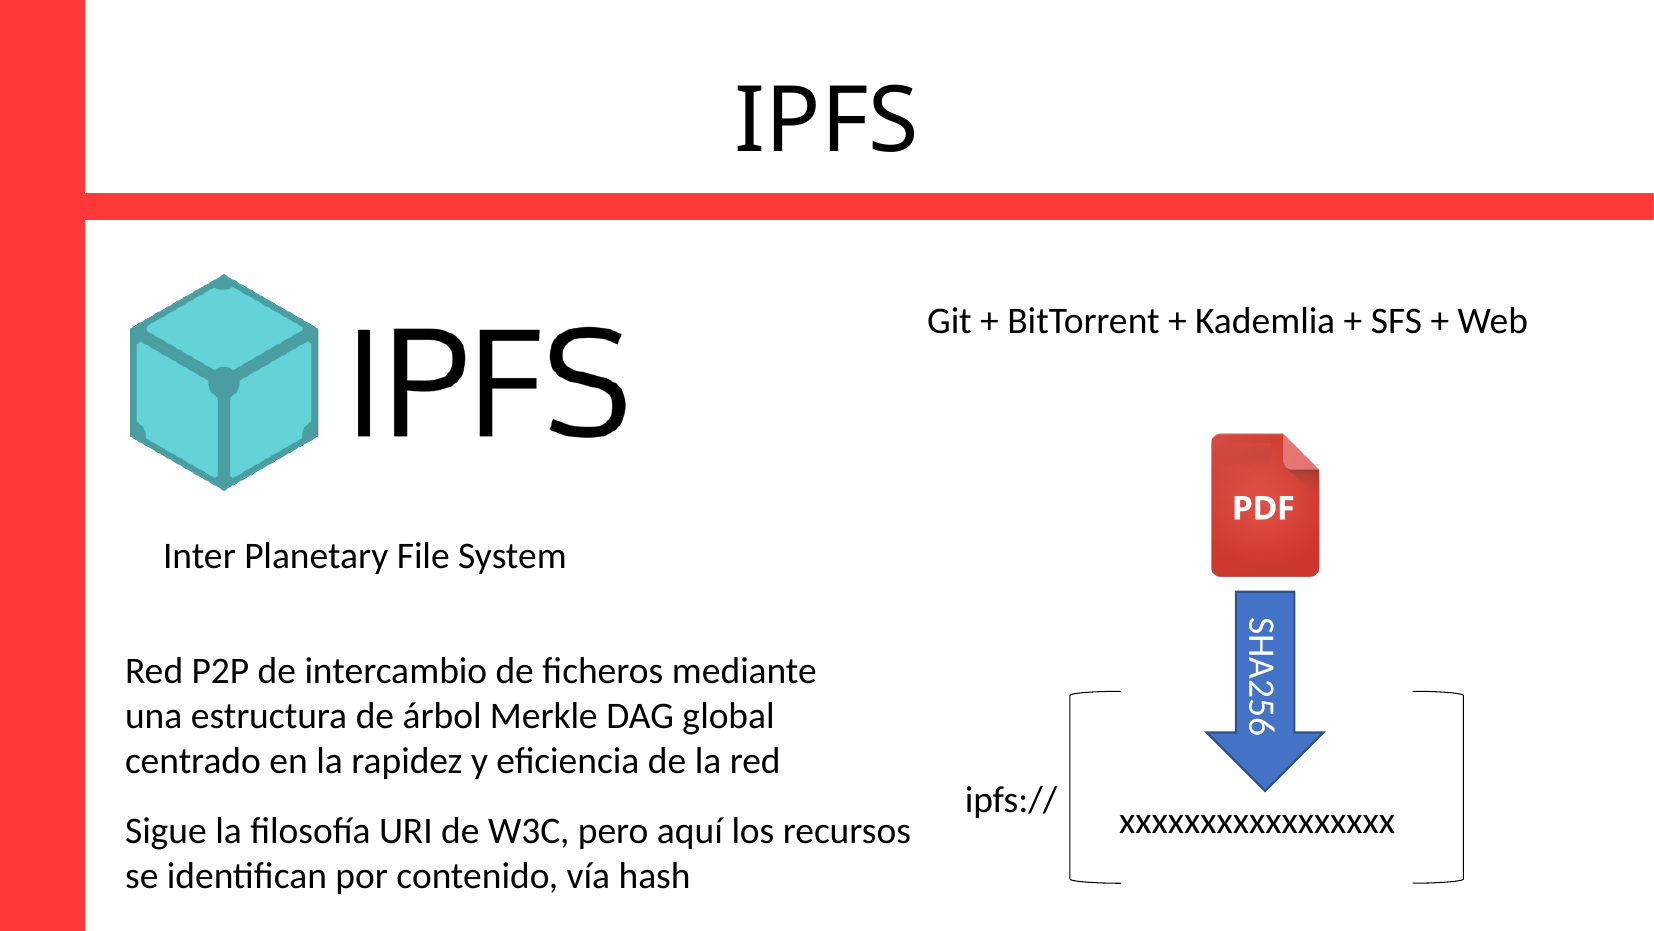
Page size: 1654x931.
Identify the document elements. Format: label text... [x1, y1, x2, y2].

text_box xxxxxxxxxxxxxxxxx [1104, 788, 1447, 849]
picture [1187, 427, 1343, 583]
text_box Red P2P de intercambio de ficheros mediante una estructura de árbol Merkle DAG global centrado en la rapidez y eficiencia de la red [109, 638, 857, 790]
text_box SHA256 [1206, 591, 1324, 788]
picture [94, 241, 678, 525]
text_box ipfs:// [949, 767, 1074, 829]
title IPFS [82, 37, 1571, 193]
text_box Sigue la filosofía URI de W3C, pero aquí los recursos se identifican por contenido, vía hash [109, 798, 935, 905]
text_box Git + BitTorrent + Kademlia + SFS + Web [912, 288, 1552, 349]
text_box Inter Planetary File System [148, 524, 587, 585]
